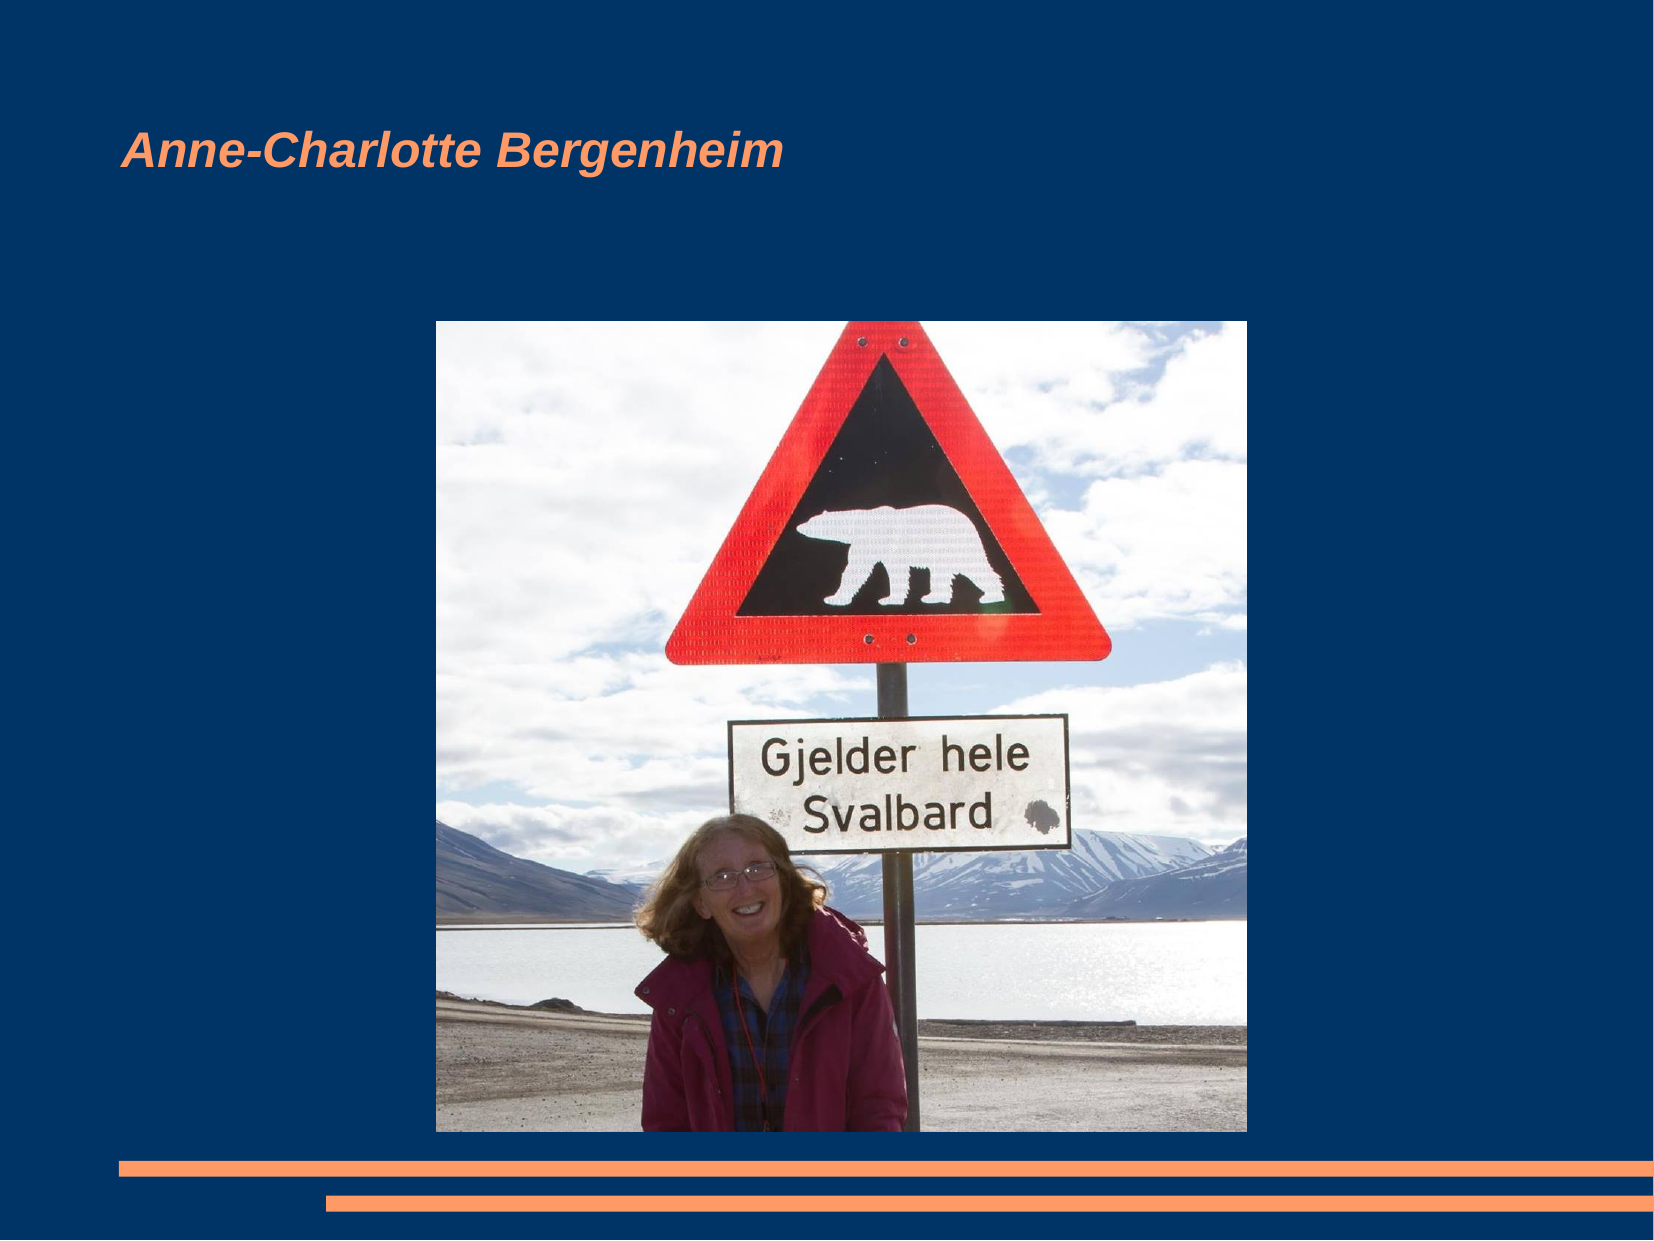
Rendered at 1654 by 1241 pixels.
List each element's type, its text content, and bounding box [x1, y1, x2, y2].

title Anne-Charlotte Bergenheim [121, 46, 1534, 254]
picture [436, 321, 1247, 1132]
